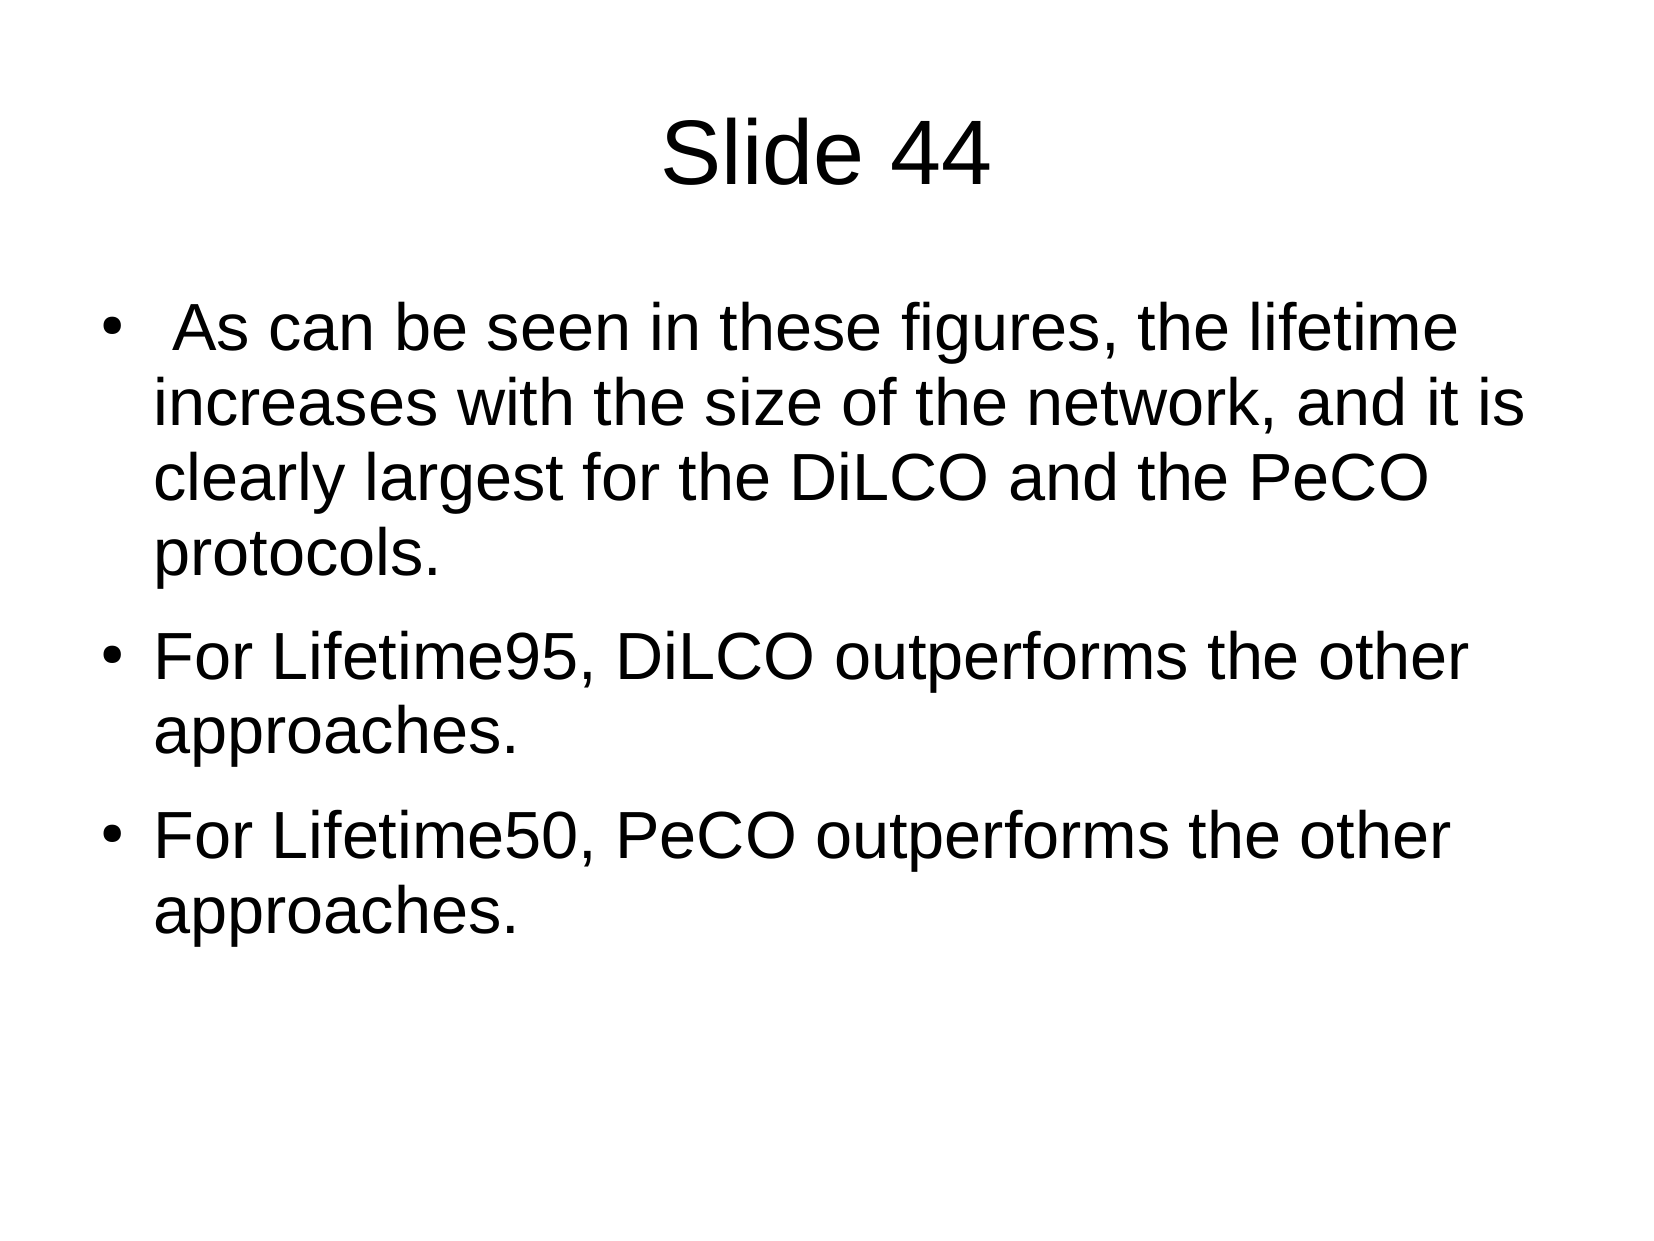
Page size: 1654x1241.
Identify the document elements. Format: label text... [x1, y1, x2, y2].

title Slide 44 [82, 49, 1571, 257]
list As can be seen in these figures, the lifetime increases with the size of the network, and it is clearly largest for the DiLCO and the PeCO protocols. For Lifetime95, DiLCO outperforms the other approaches. For Lifetime50, PeCO outperforms the other approaches. [82, 290, 1538, 1010]
